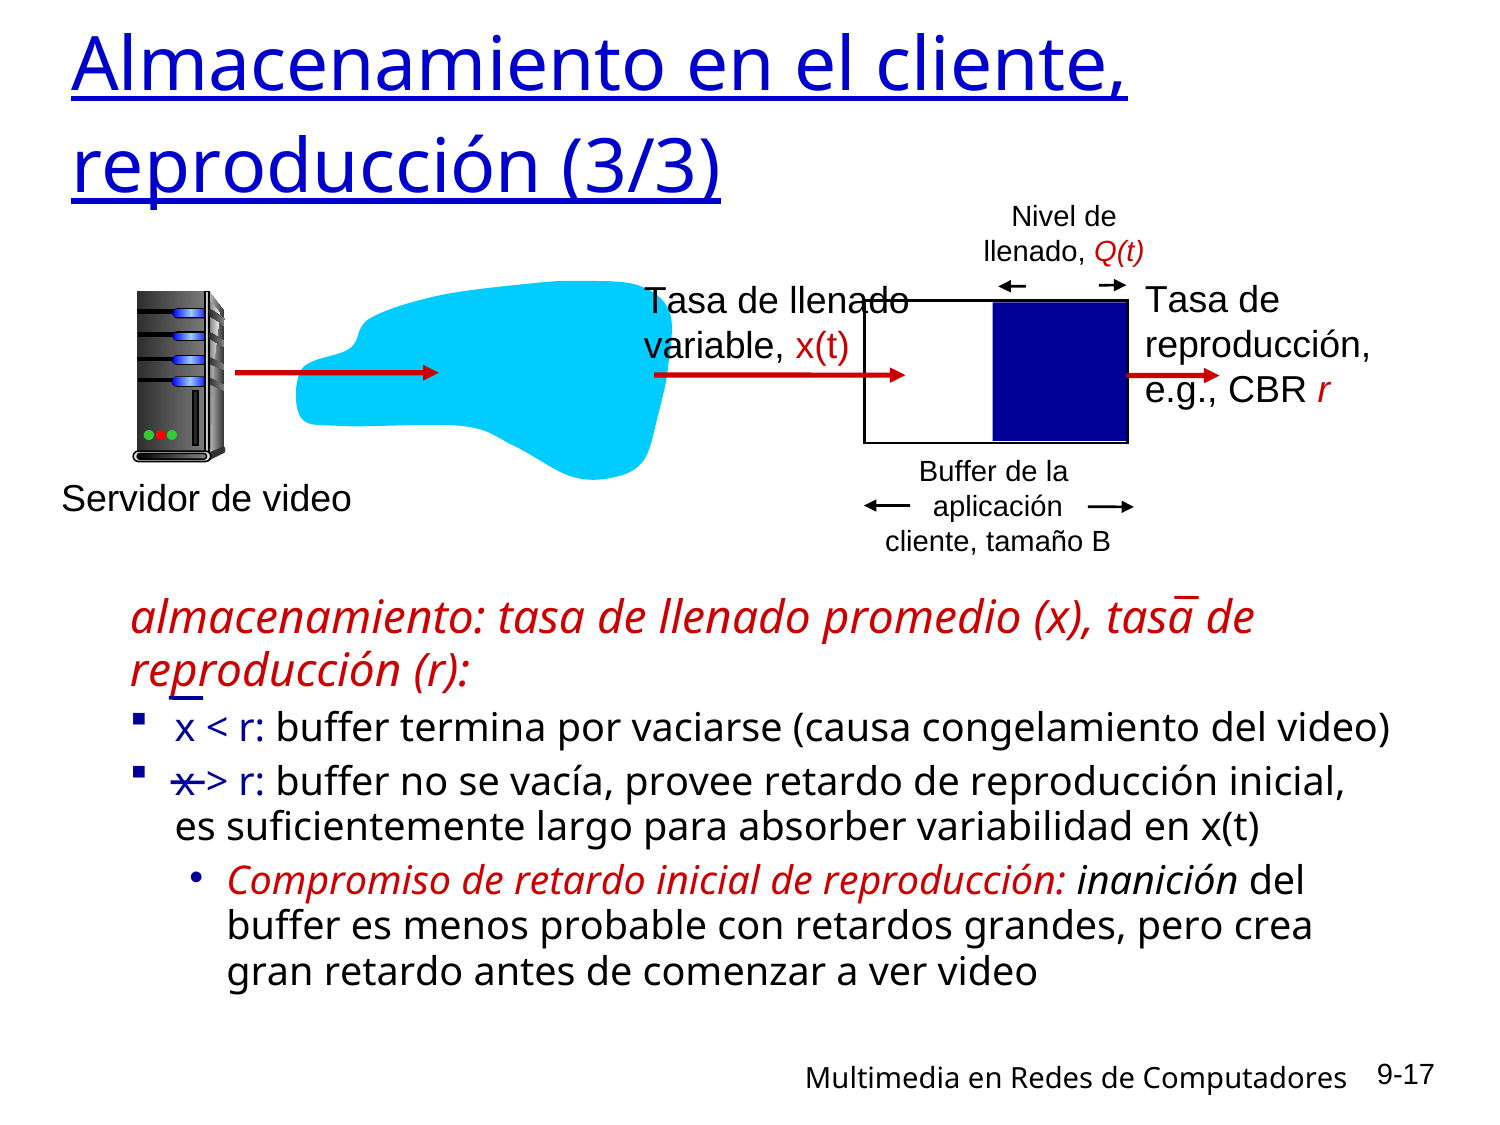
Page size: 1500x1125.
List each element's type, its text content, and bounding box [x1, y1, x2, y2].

text_box Buffer de la aplicación cliente, tamaño B [862, 445, 1135, 566]
text_box [295, 280, 667, 480]
text_box Nivel de llenado, Q(t) [946, 189, 1182, 275]
title Almacenamiento en el cliente, reproducción (3/3) [71, 18, 1347, 207]
text_box almacenamiento: tasa de llenado promedio (x), tasa de reproducción (r): x < r: buffer termina por vaciarse (causa congelamiento del video) x > r: buffer no se vacía, provee retardo de reproducción inicial, es suficientemente largo para absorber variabilidad en x(t) Compromiso de retardo inicial de reproducción: inanición del buffer es menos probable con retardos grandes, pero crea gran retardo antes de comenzar a ver video [115, 582, 1412, 1048]
text_box Tasa de llenado variable, x(t) [628, 268, 925, 374]
text_box Servidor de video [46, 466, 368, 527]
text_box [133, 291, 226, 462]
text_box [992, 302, 1127, 441]
text_box Tasa de reproducción, e.g., CBR r [1129, 267, 1387, 418]
